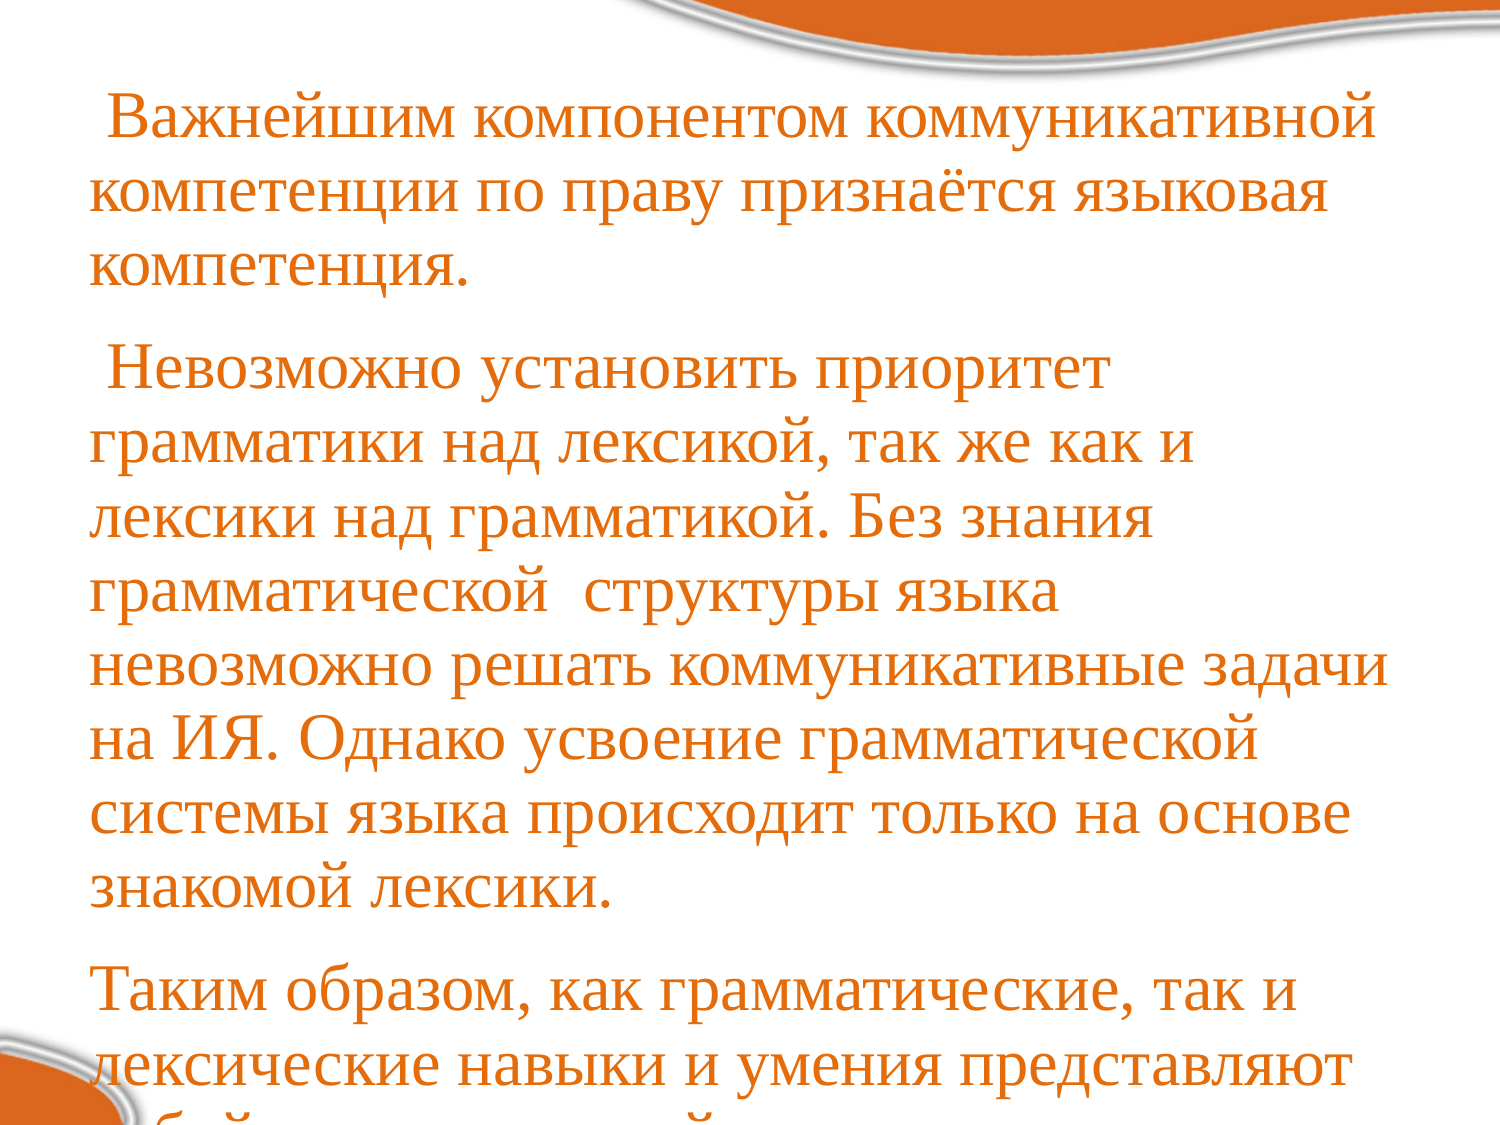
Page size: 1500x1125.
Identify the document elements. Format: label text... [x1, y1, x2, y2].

picture [0, 0, 1500, 1125]
list Важнейшим компонентом коммуникативной компетенции по праву признаётся языковая компетенция. Невозможно установить приоритет грамматики над лексикой, так же как и лексики над грамматикой. Без знания грамматической структуры языка невозможно решать коммуникативные задачи на ИЯ. Однако усвоение грамматической системы языка происходит только на основе знакомой лексики. Таким образом, как грамматические, так и лексические навыки и умения представляют собой центр языковой компетенции, на который опираются речевые навыки и умения. [75, 70, 1425, 1125]
